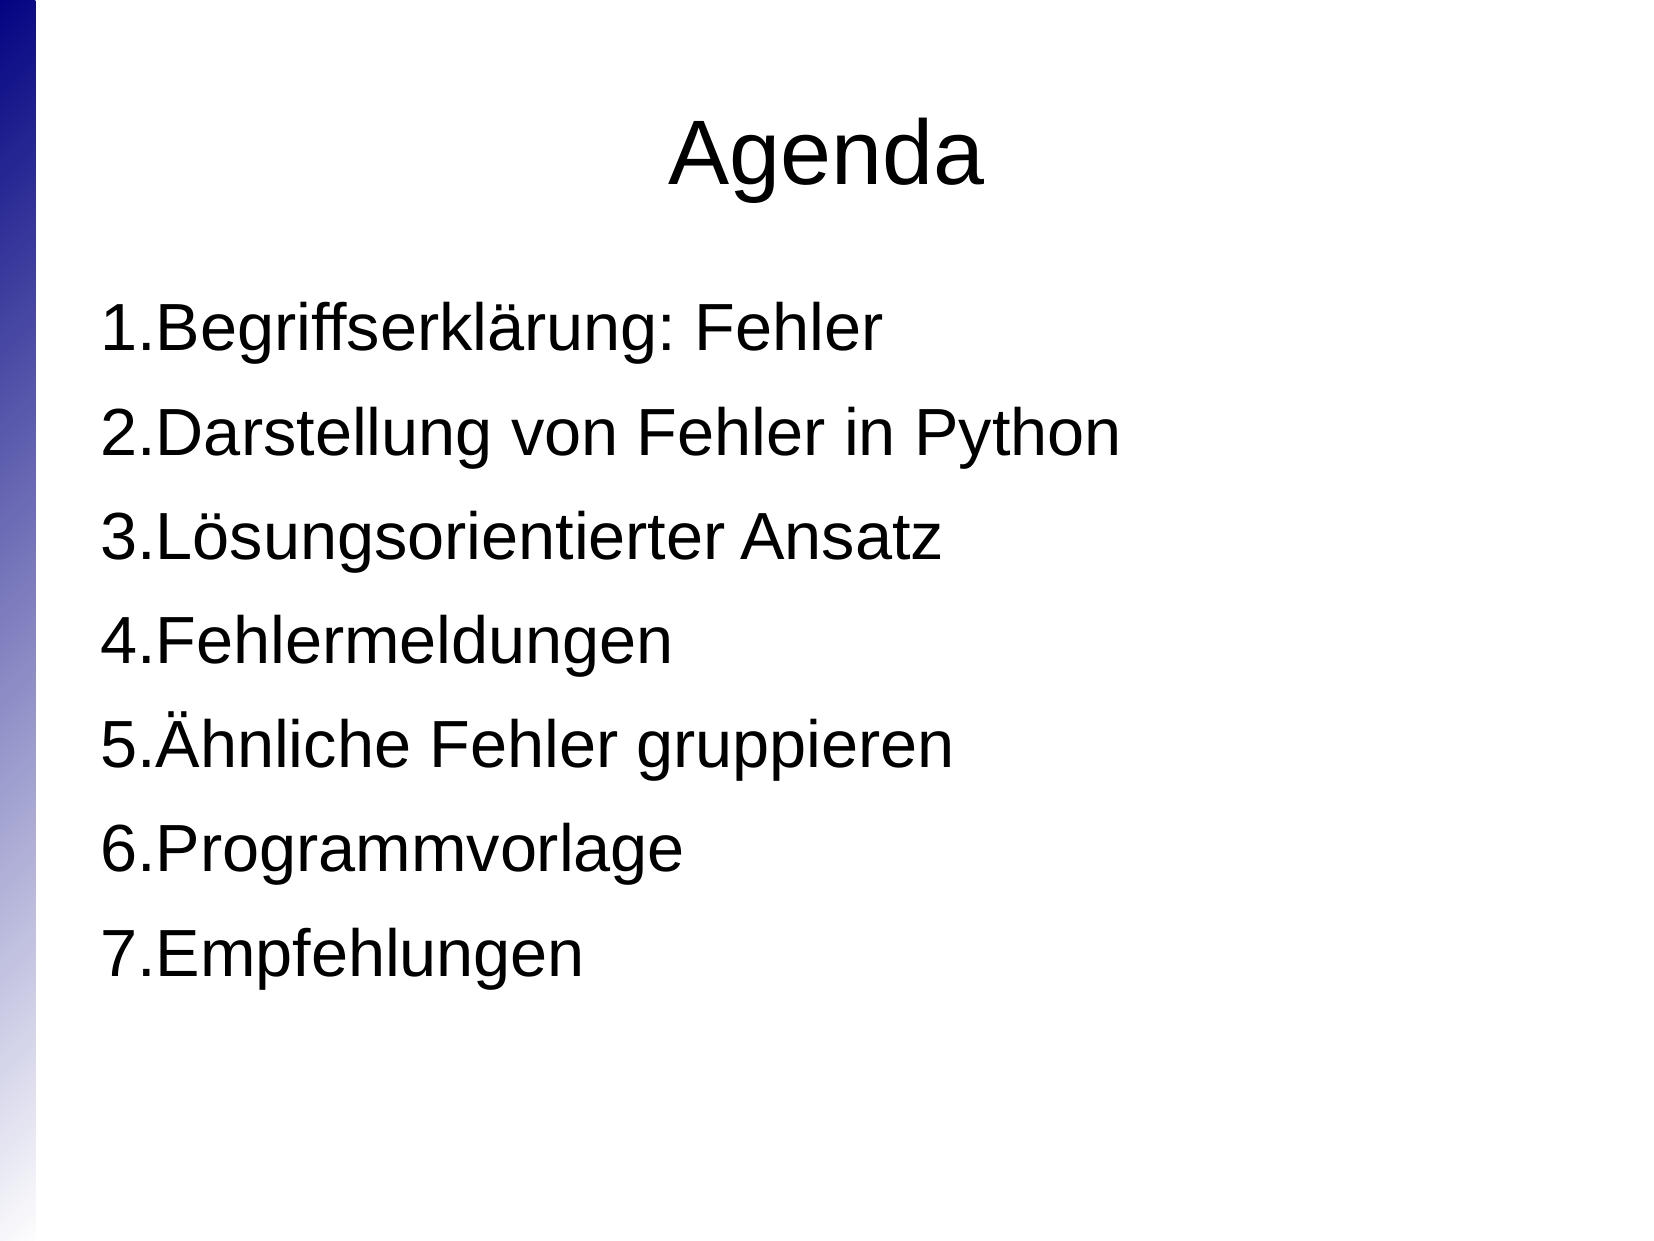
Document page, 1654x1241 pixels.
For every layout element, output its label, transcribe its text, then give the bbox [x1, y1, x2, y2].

list Begriffserklärung: Fehler Darstellung von Fehler in Python Lösungsorientierter Ansatz Fehlermeldungen Ähnliche Fehler gruppieren Programmvorlage Empfehlungen [82, 290, 1571, 1109]
title Agenda [82, 49, 1571, 257]
